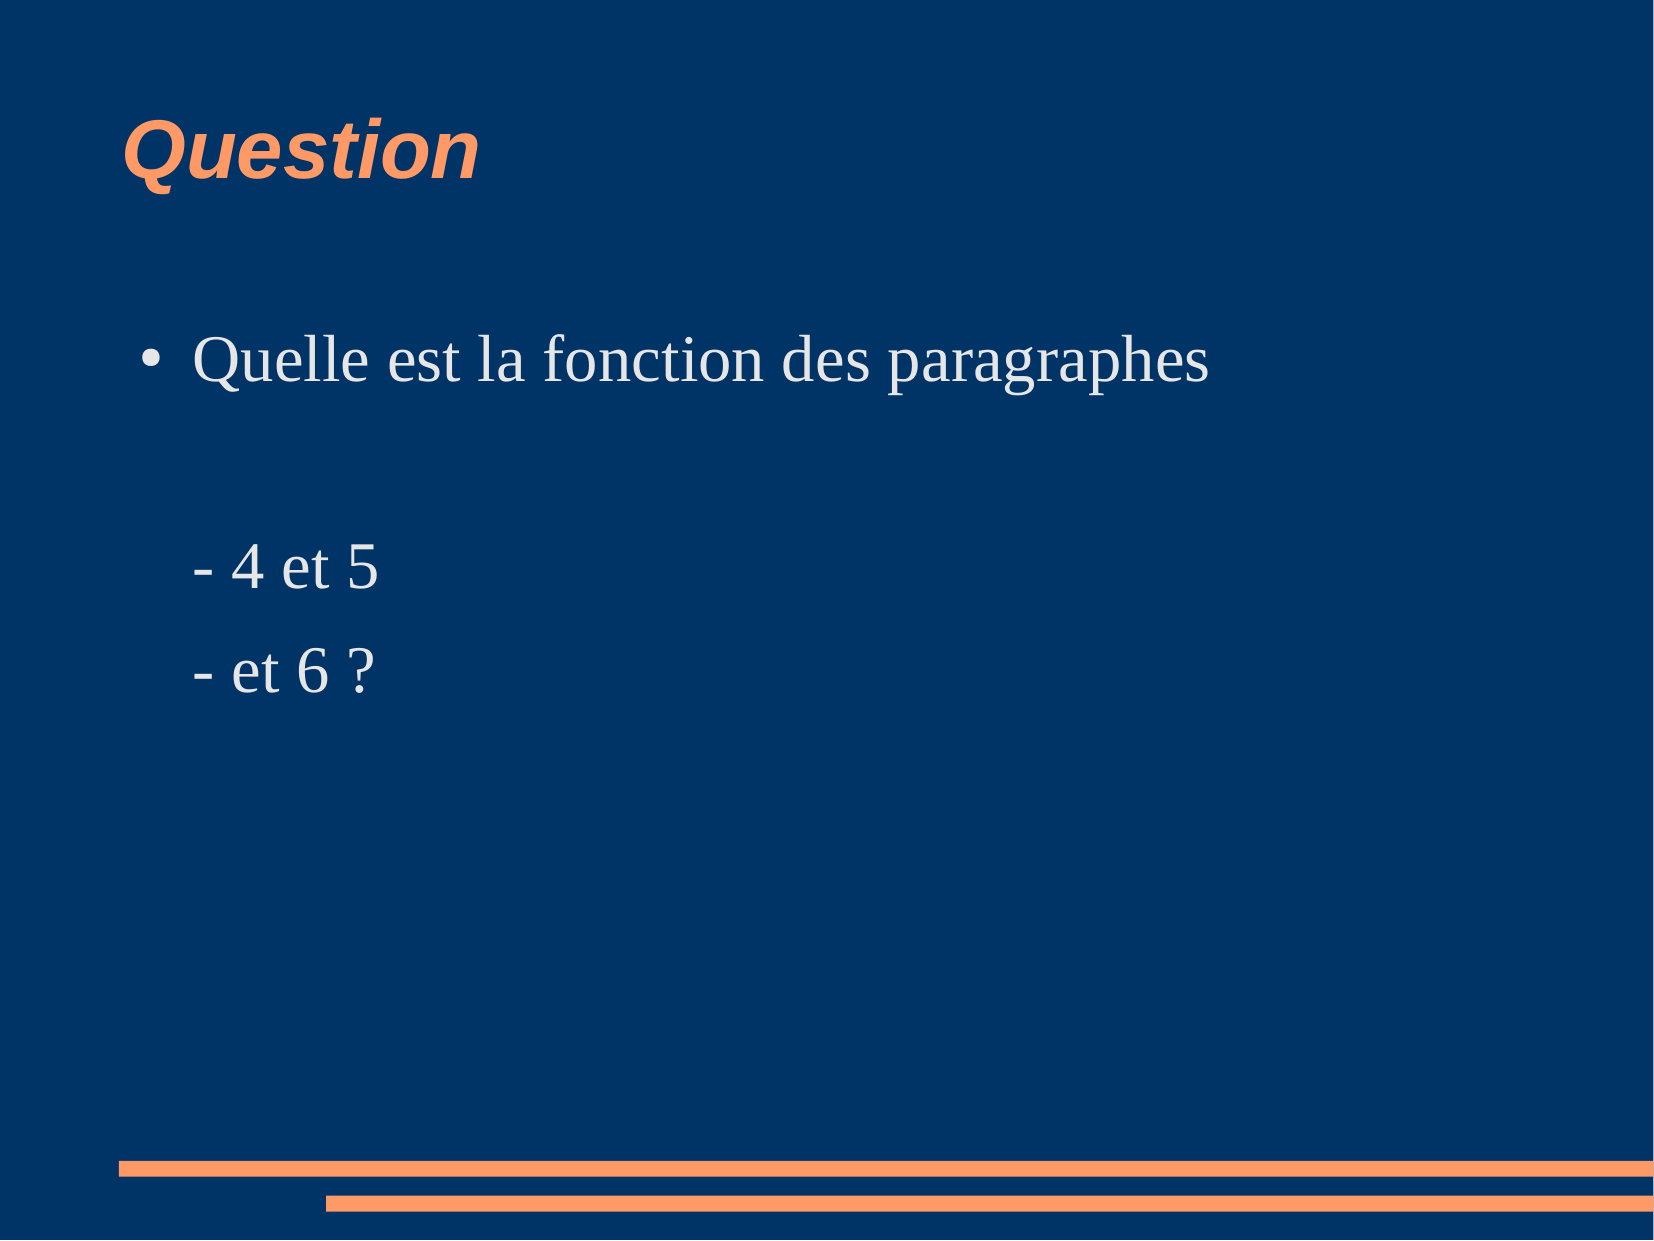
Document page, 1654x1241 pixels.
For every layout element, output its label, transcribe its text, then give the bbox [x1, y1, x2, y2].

title Question [121, 53, 1534, 246]
list Quelle est la fonction des paragraphes - 4 et 5 - et 6 ? [121, 322, 1561, 1118]
